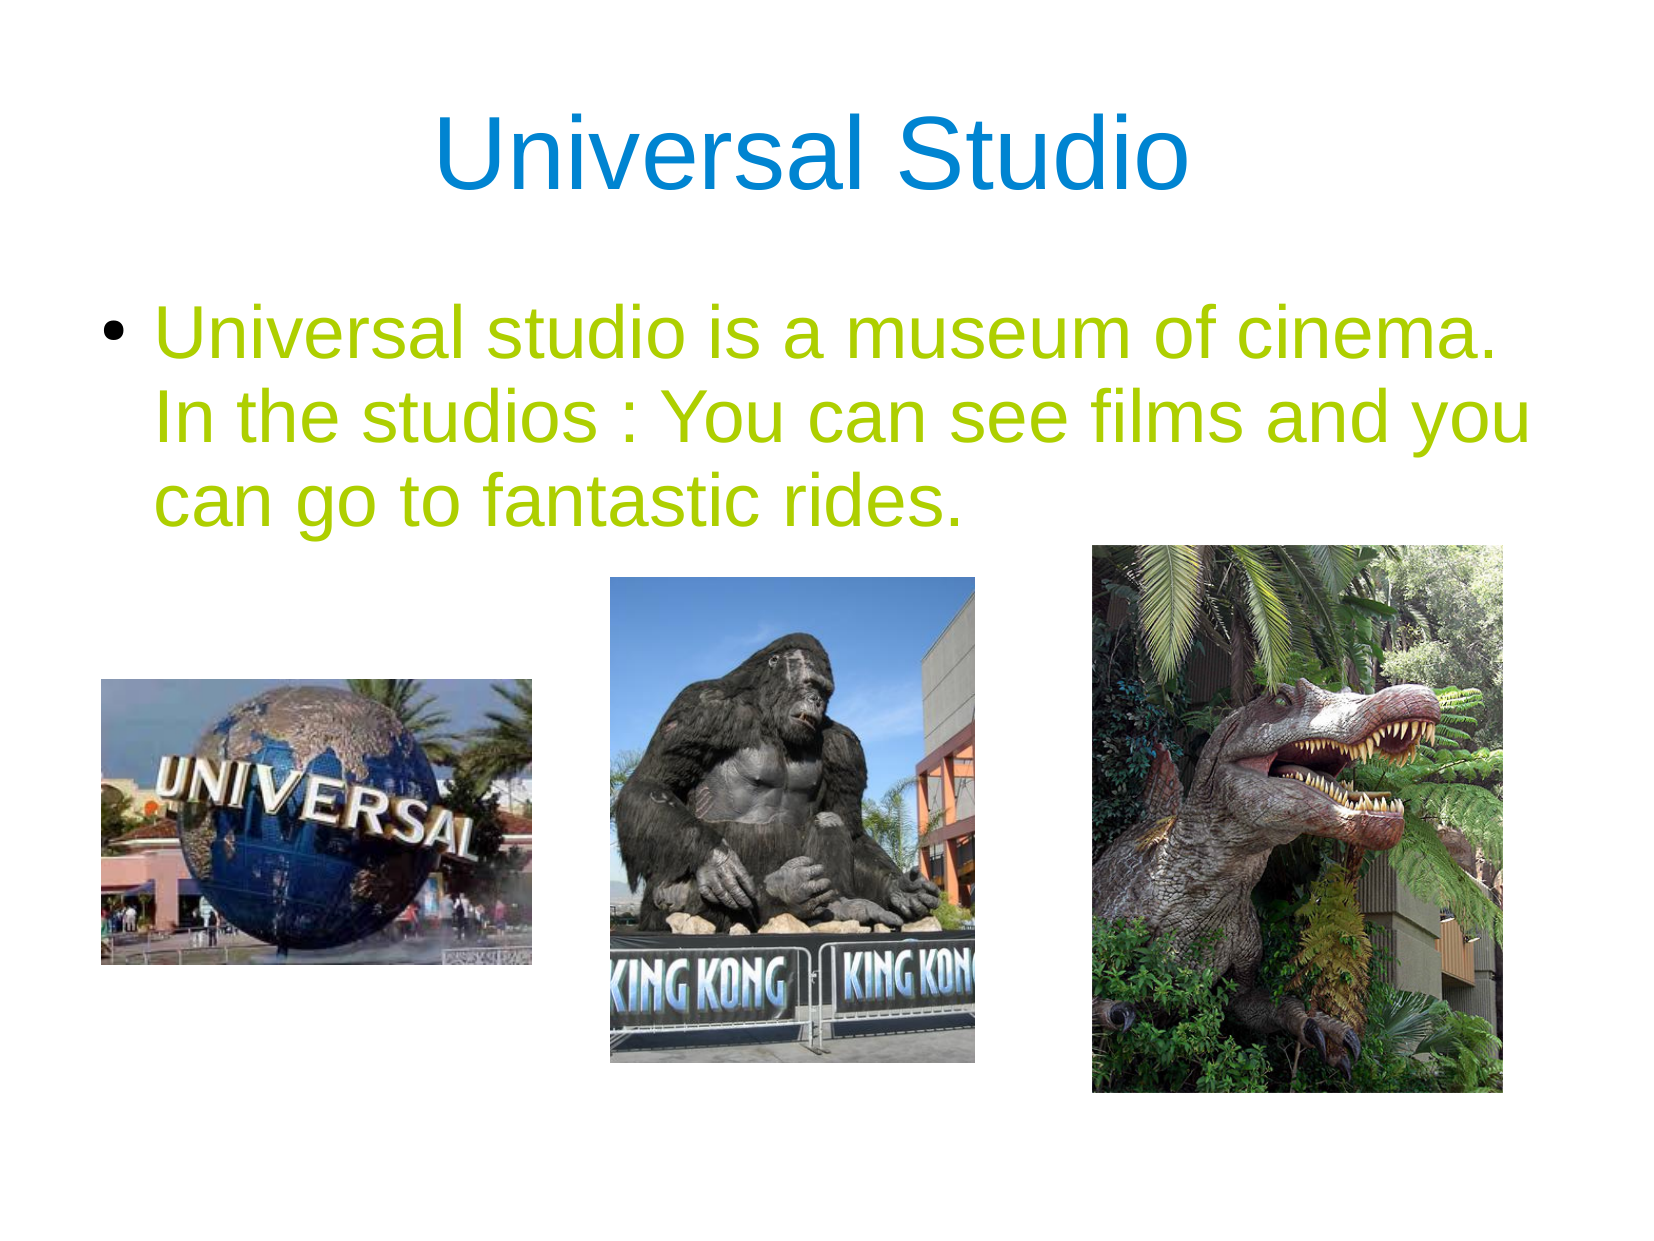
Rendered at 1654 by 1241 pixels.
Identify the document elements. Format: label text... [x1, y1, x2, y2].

picture [610, 577, 975, 1063]
picture [1092, 545, 1503, 1093]
title Universal Studio [82, 56, 1571, 250]
picture [101, 679, 532, 966]
list Universal studio is a museum of cinema. In the studios : You can see films and you can go to fantastic rides. [82, 290, 1571, 1094]
